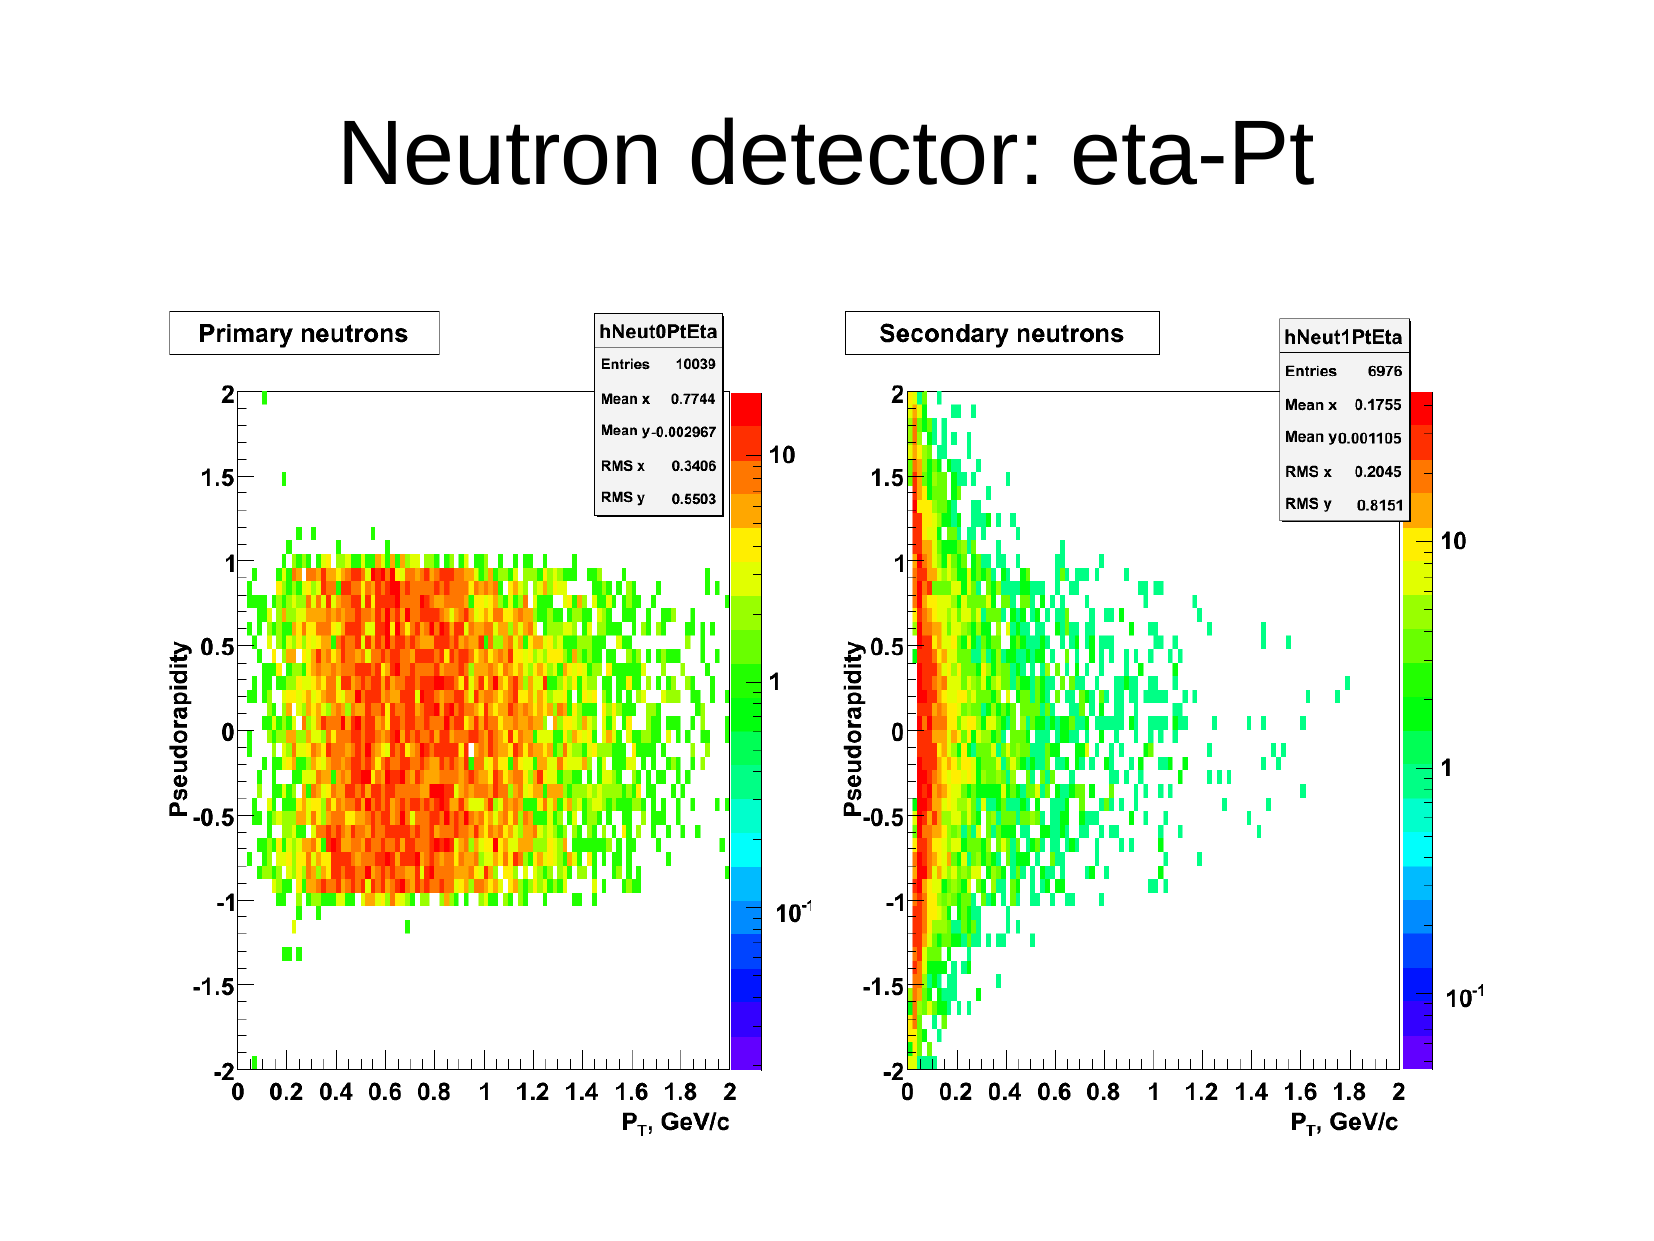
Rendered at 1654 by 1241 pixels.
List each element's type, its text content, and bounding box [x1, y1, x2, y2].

title Neutron detector: eta-Pt [82, 56, 1571, 249]
picture [150, 299, 1501, 1165]
